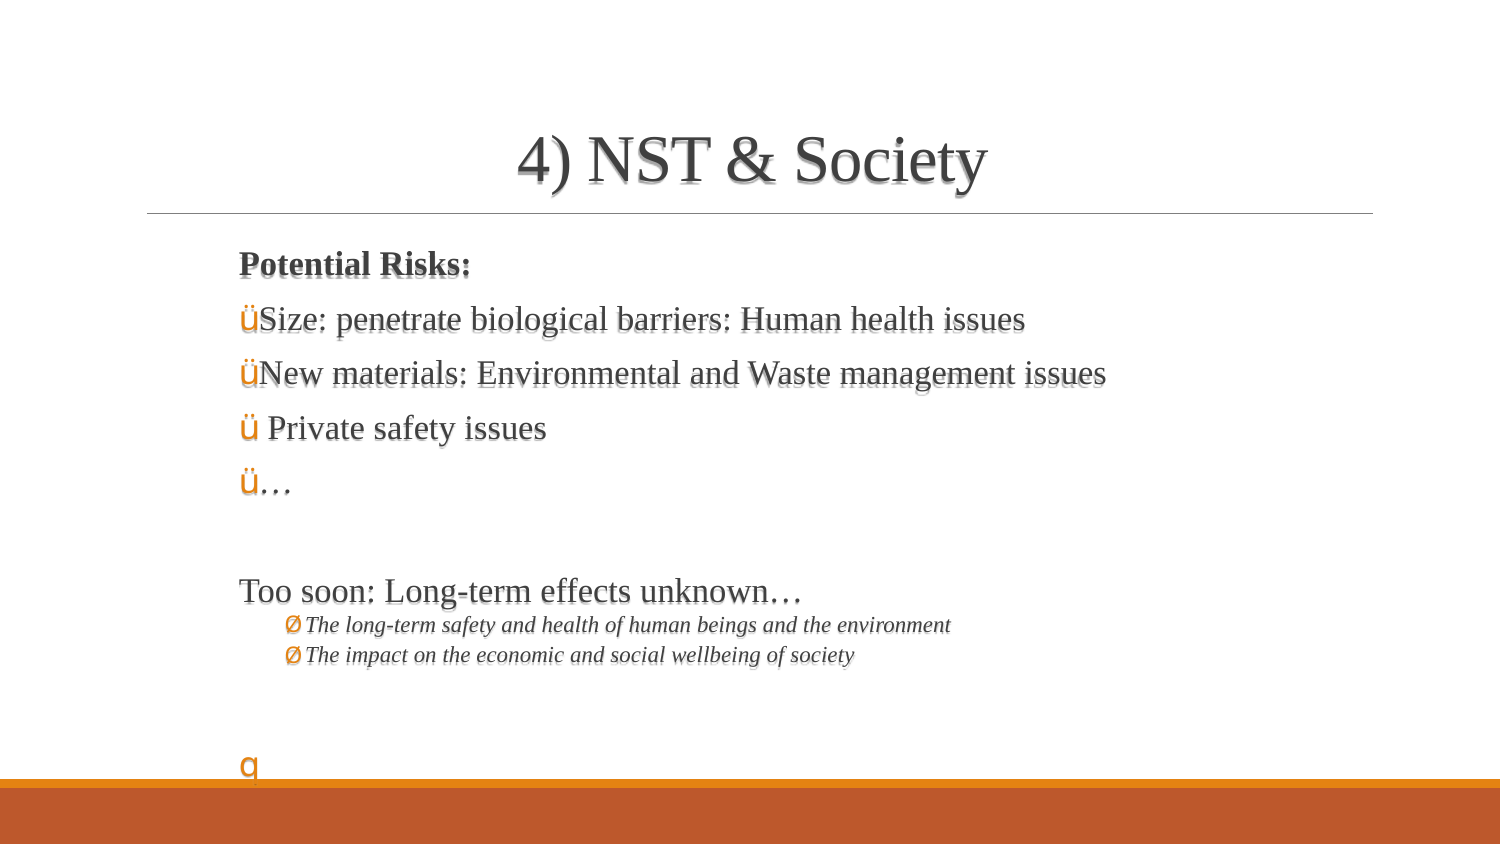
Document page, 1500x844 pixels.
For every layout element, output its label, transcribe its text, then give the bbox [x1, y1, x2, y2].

list Potential Risks: Size: penetrate biological barriers: Human health issues New materials: Environmental and Waste management issues Private safety issues … Too soon: Long-term effects unknown… The long-term safety and health of human beings and the environment The impact on the economic and social wellbeing of society [239, 238, 1348, 680]
title 4) NST & Society [134, 23, 1372, 203]
